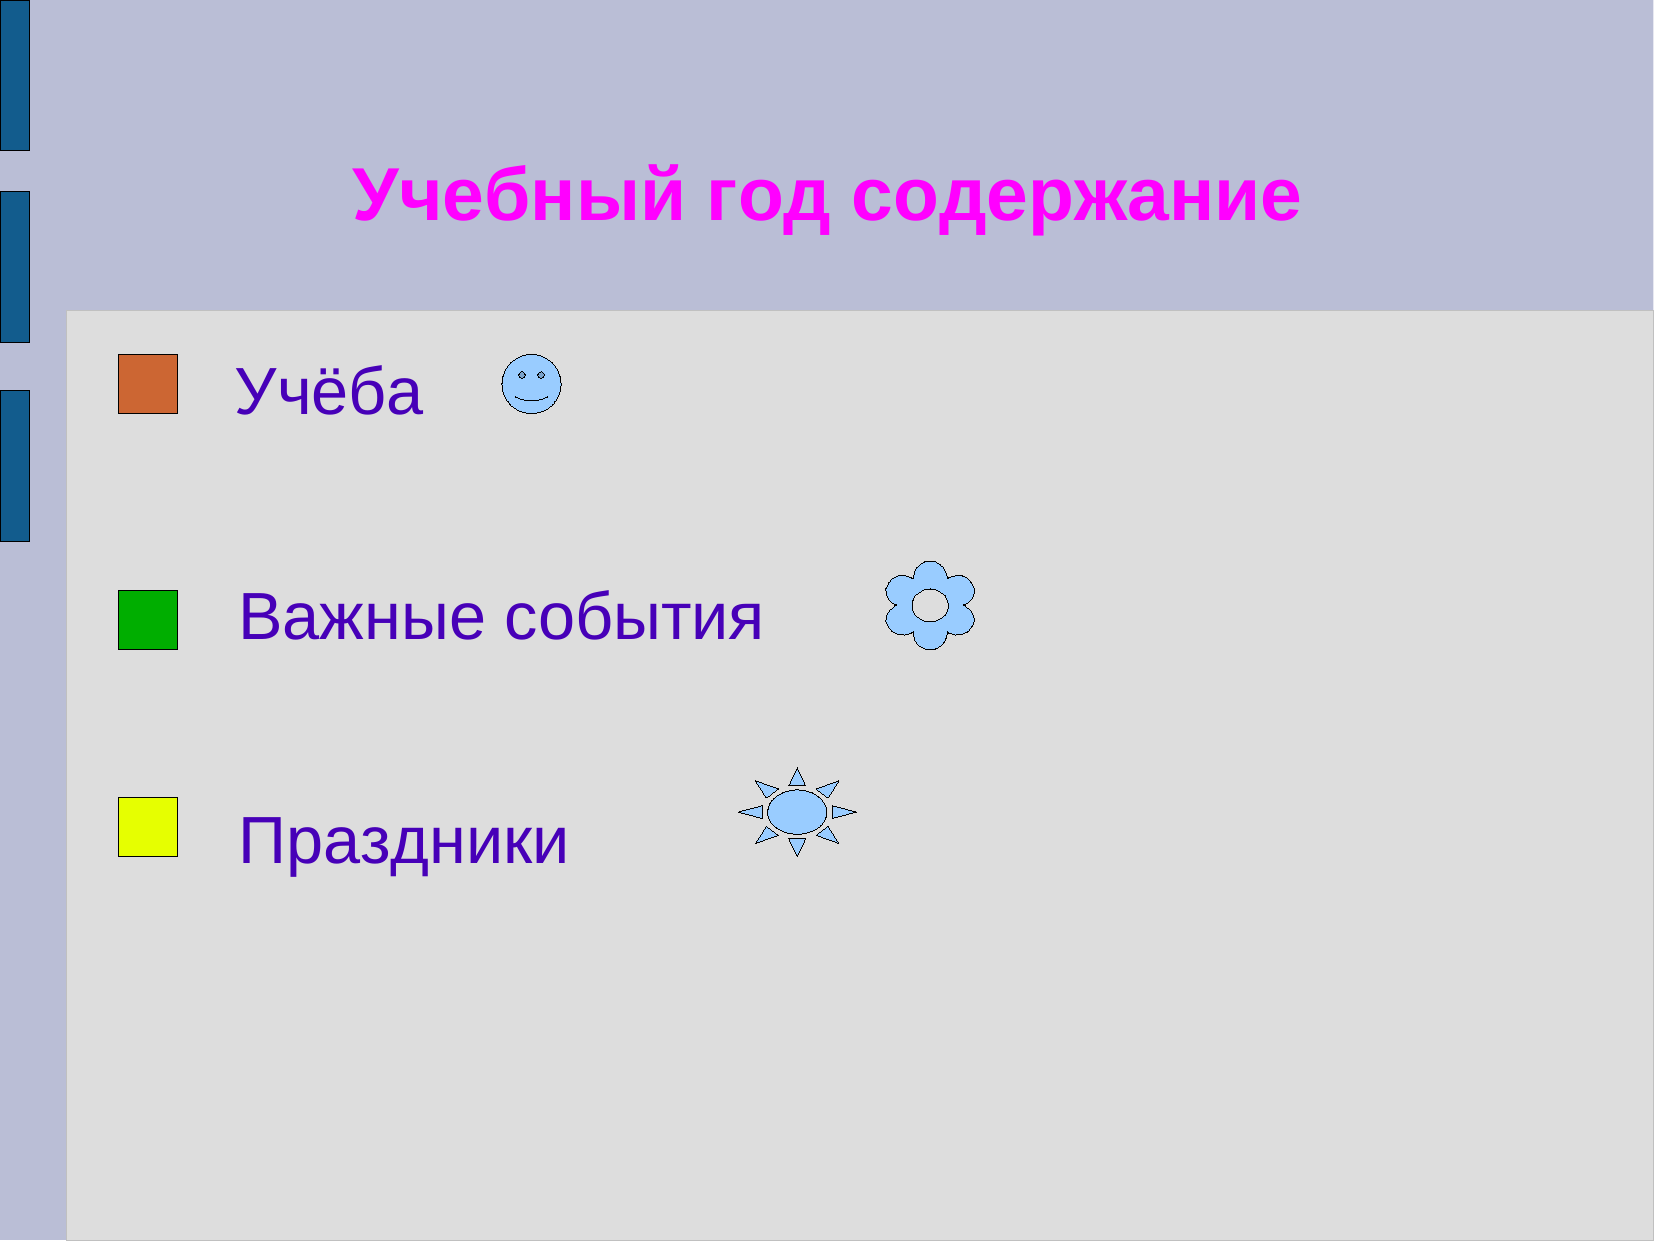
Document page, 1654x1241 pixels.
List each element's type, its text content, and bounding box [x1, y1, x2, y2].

text_box [501, 354, 562, 414]
text_box [755, 826, 779, 844]
text_box [832, 805, 857, 819]
text_box [788, 767, 806, 786]
text_box [885, 561, 975, 650]
title Учебный год содержание [121, 91, 1534, 299]
text_box [755, 780, 779, 798]
text_box [767, 789, 827, 835]
text_box [816, 826, 839, 844]
text_box [816, 780, 839, 798]
text_box [788, 838, 806, 857]
list Учёба Важные события Праздники [93, 354, 1506, 1136]
text_box [118, 354, 178, 414]
text_box [118, 590, 178, 650]
text_box [118, 797, 178, 857]
text_box [738, 805, 763, 819]
